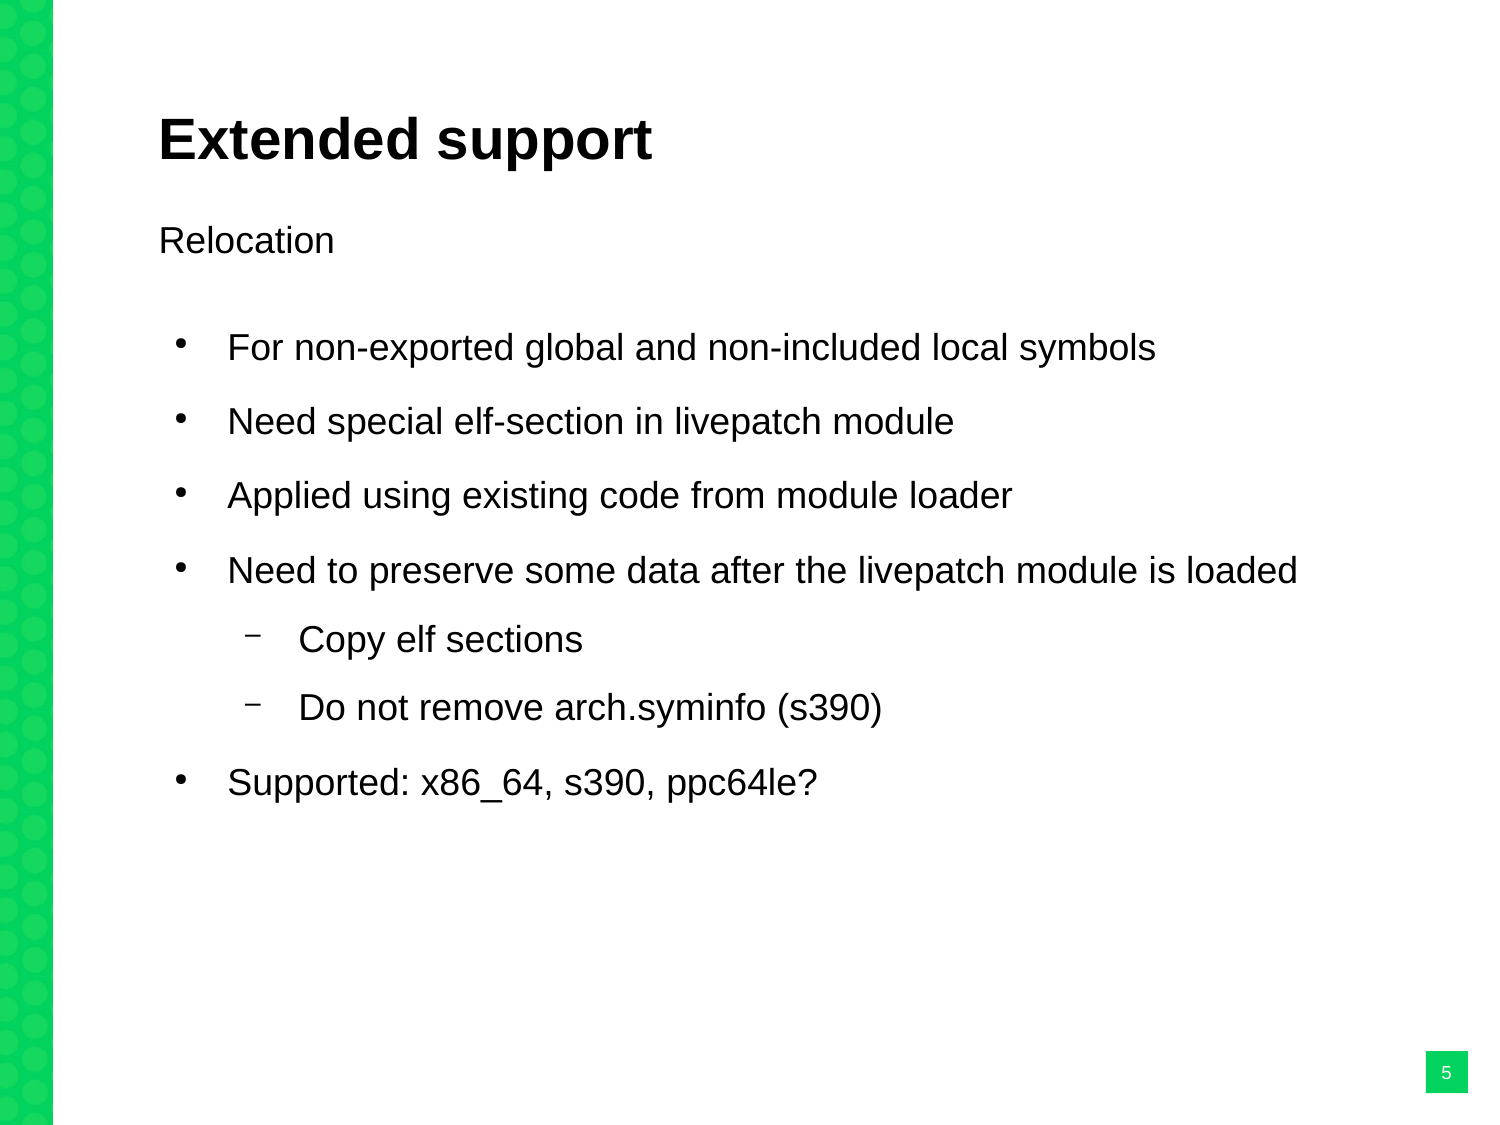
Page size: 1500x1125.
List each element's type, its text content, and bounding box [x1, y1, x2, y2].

list Relocation [143, 202, 1397, 274]
text_box <number> [1425, 1051, 1468, 1094]
picture [0, 0, 53, 1125]
title Extended support [143, 94, 1397, 180]
list For non-exported global and non-included local symbols Need special elf-section in livepatch module Applied using existing code from module loader Need to preserve some data after the livepatch module is loaded Copy elf sections Do not remove arch.syminfo (s390) Supported: x86_64, s390, ppc64le? [141, 314, 1396, 1006]
